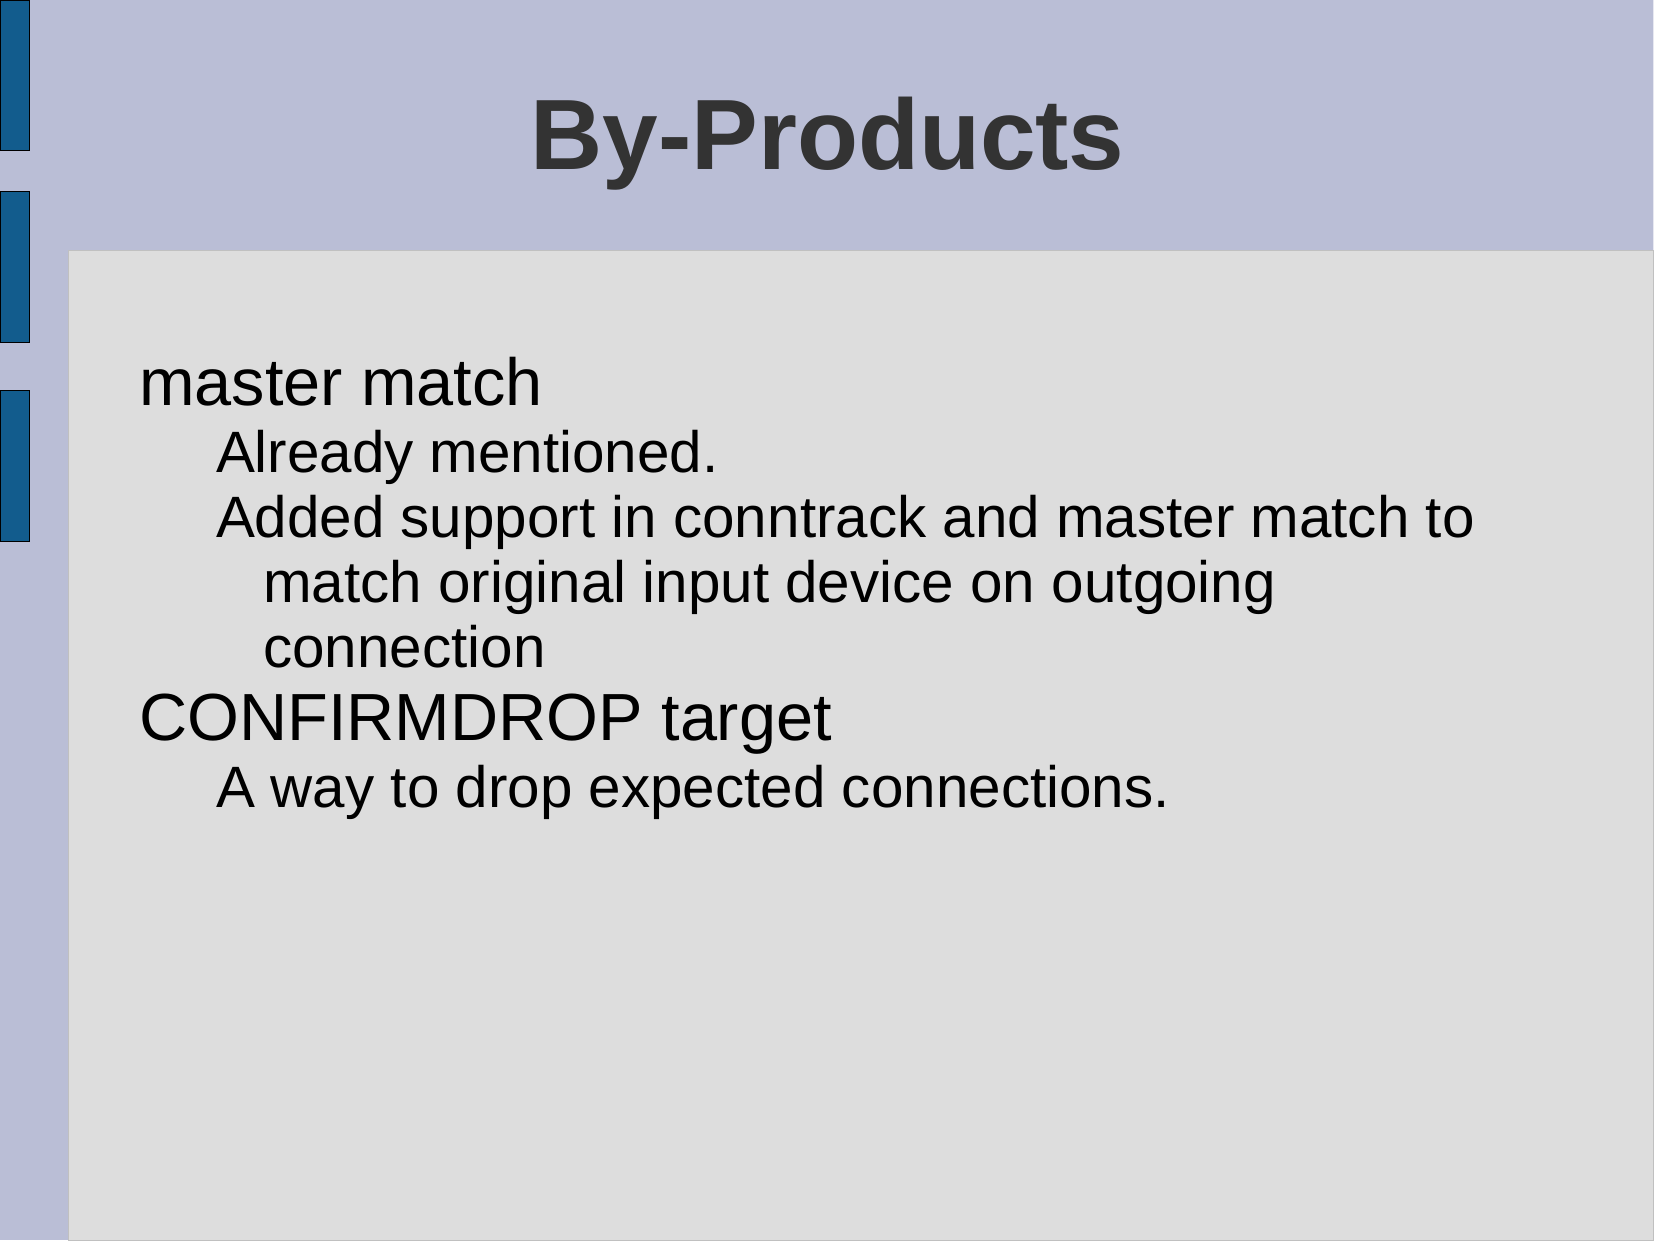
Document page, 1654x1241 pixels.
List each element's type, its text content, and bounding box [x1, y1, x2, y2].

list master match Already mentioned. Added support in conntrack and master match to match original input device on outgoing connection CONFIRMDROP target A way to drop expected connections. [121, 344, 1534, 1127]
title By-Products [121, 31, 1534, 239]
